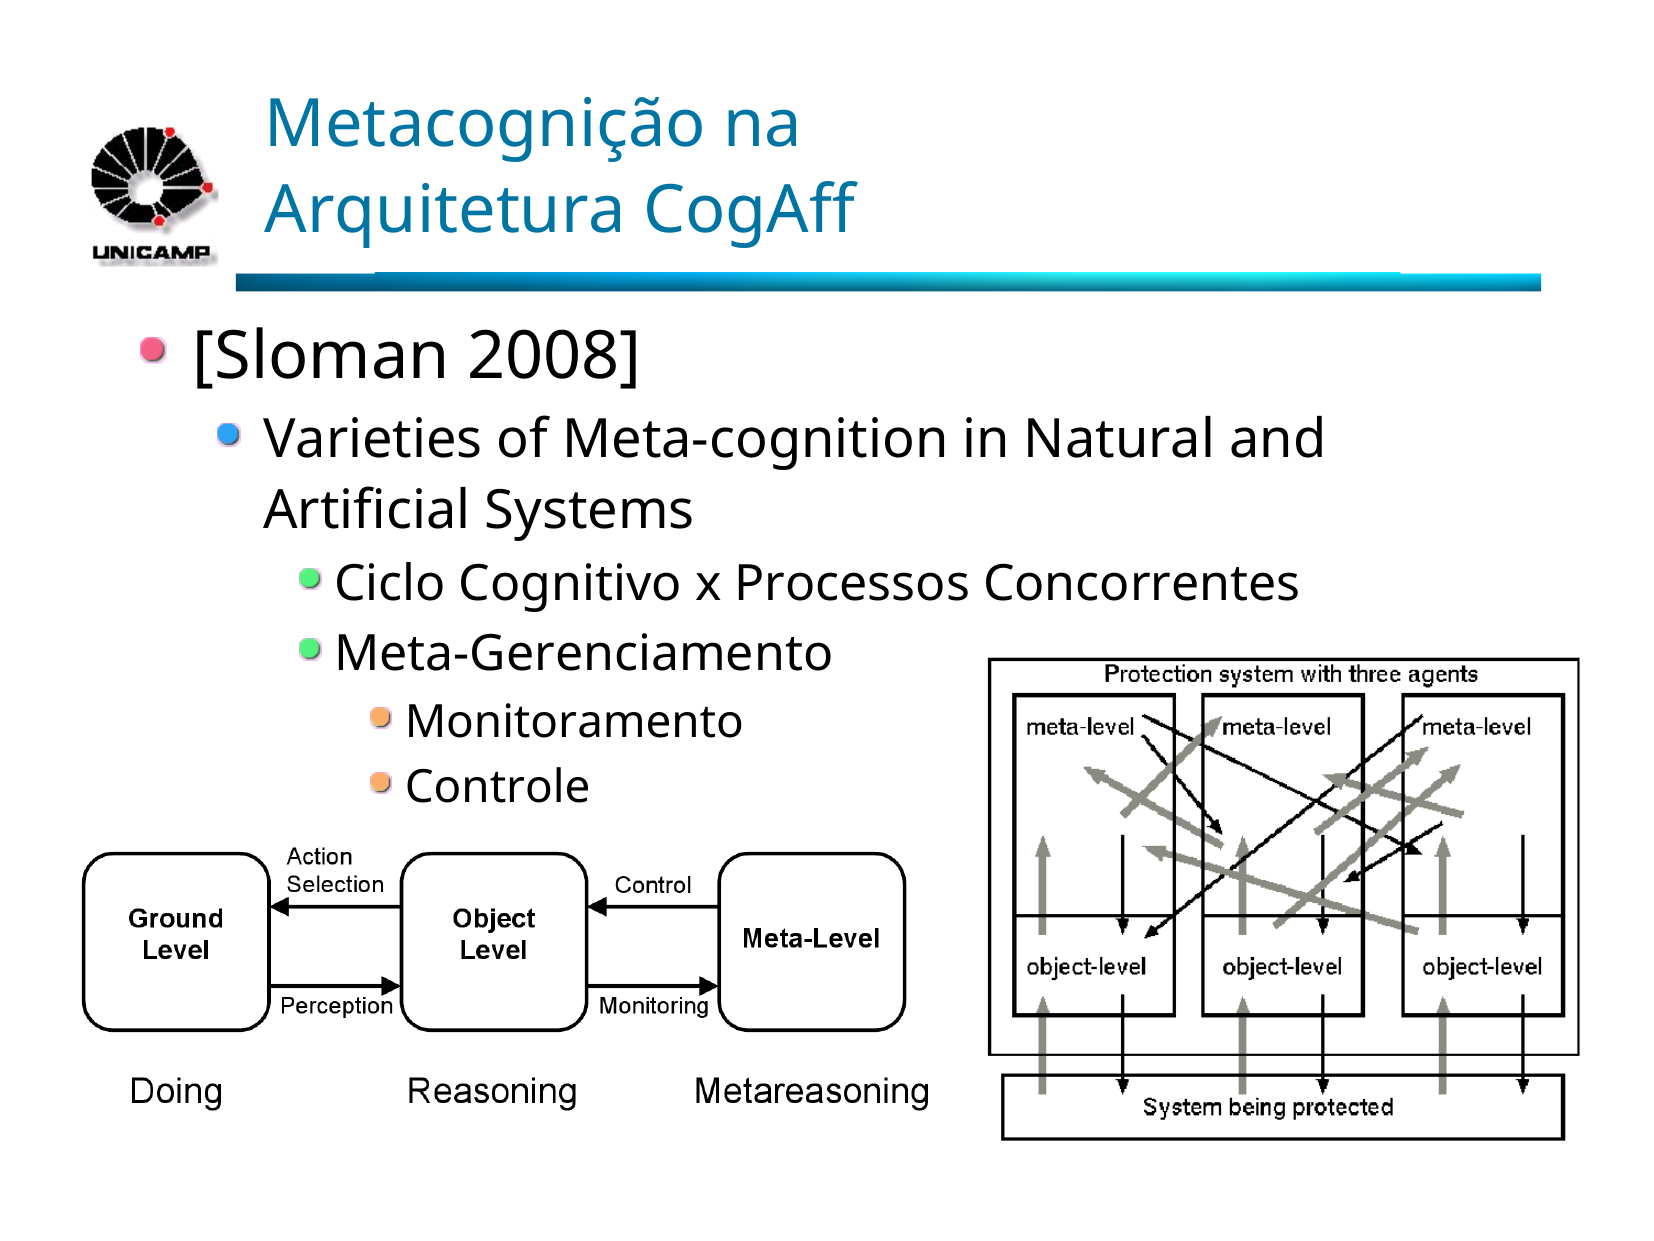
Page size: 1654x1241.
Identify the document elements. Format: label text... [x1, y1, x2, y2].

picture [977, 649, 1595, 1155]
picture [59, 828, 945, 1123]
title Metacognição na Arquitetura CogAff [264, 57, 1534, 250]
list [Sloman 2008] Varieties of Meta-cognition in Natural and Artificial Systems Ciclo Cognitivo x Processos Concorrentes Meta-Gerenciamento Monitoramento Controle [121, 309, 1534, 1167]
picture [125, 272, 1654, 295]
